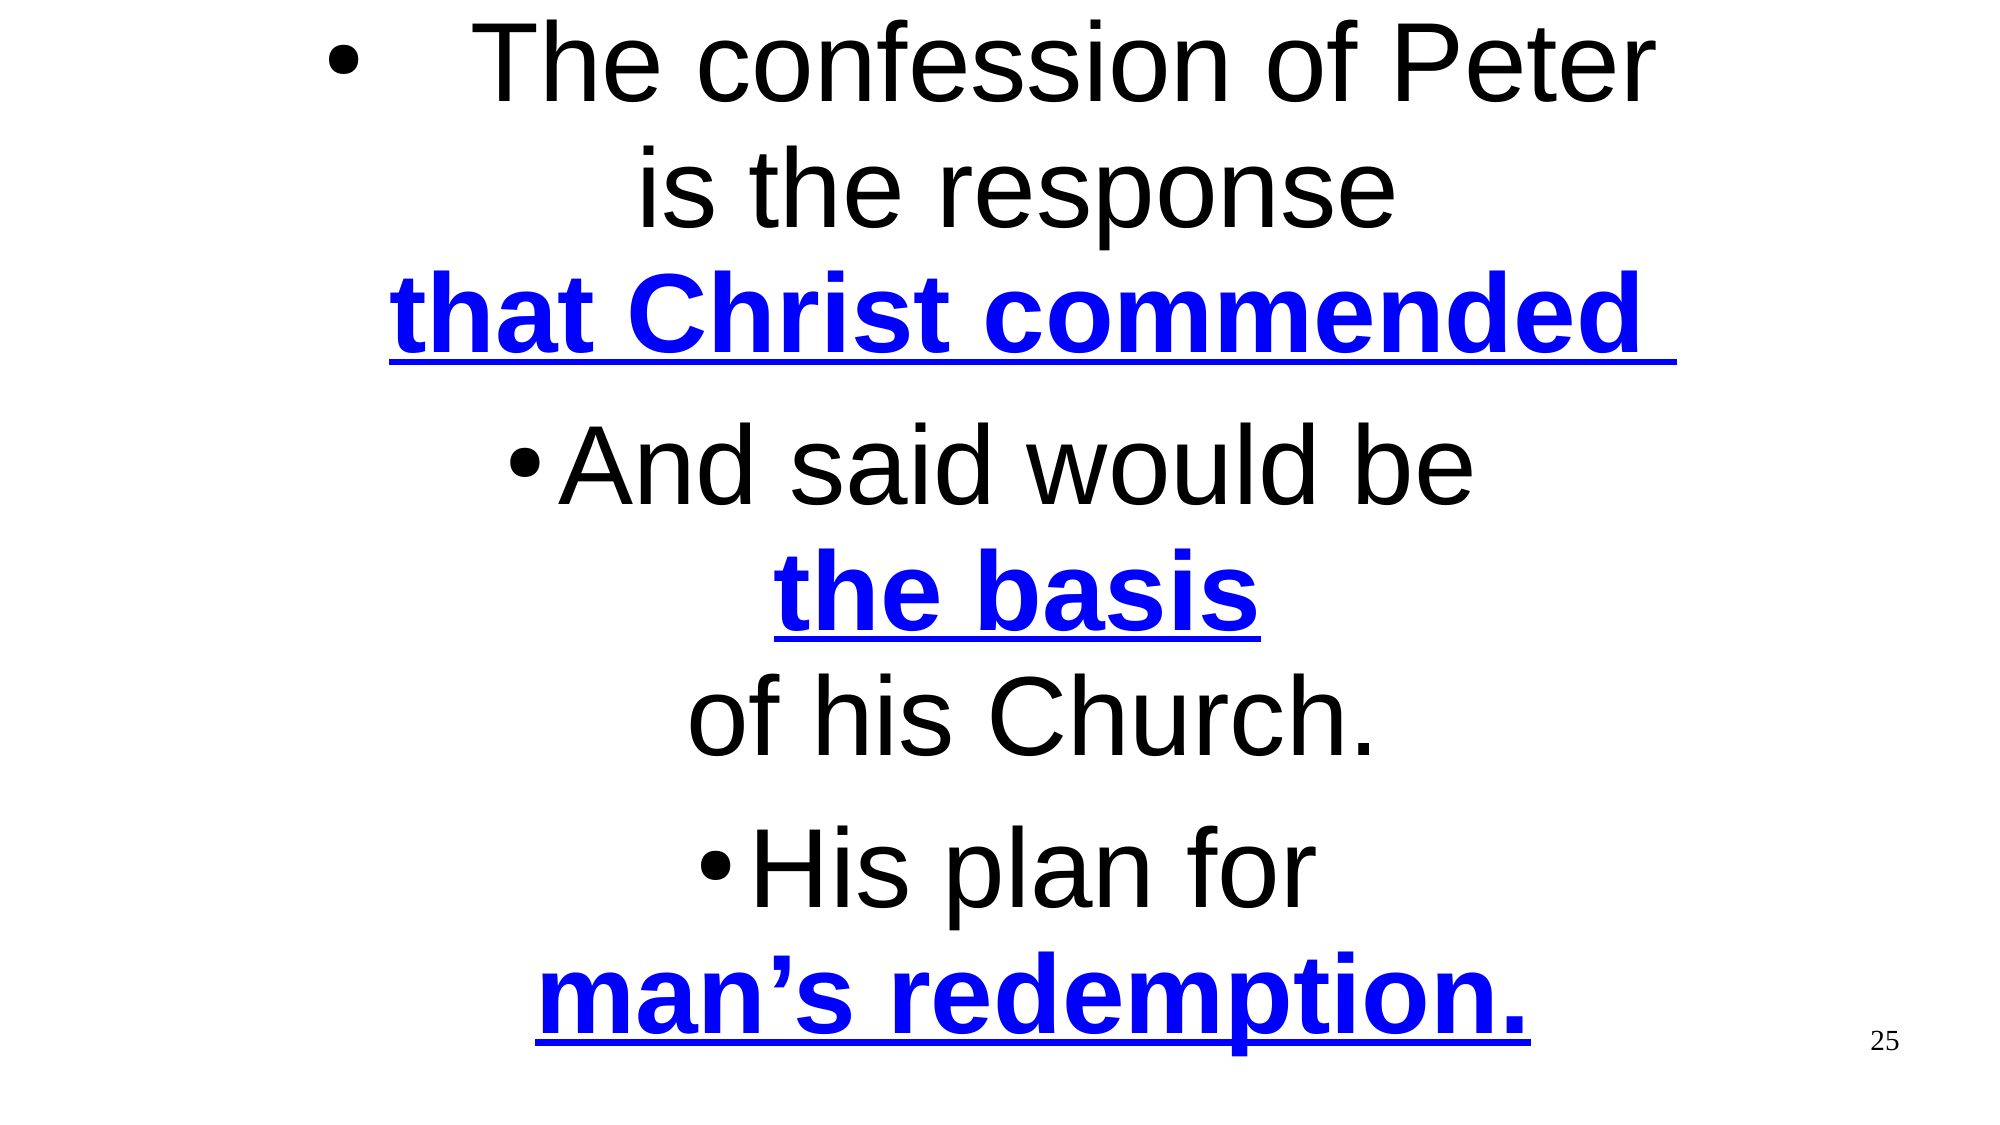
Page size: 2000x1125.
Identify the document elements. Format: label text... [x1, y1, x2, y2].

list The confession of Peter is the response that Christ commended And said would be the basis of his Church. His plan for man’s redemption. [0, 0, 1996, 1123]
